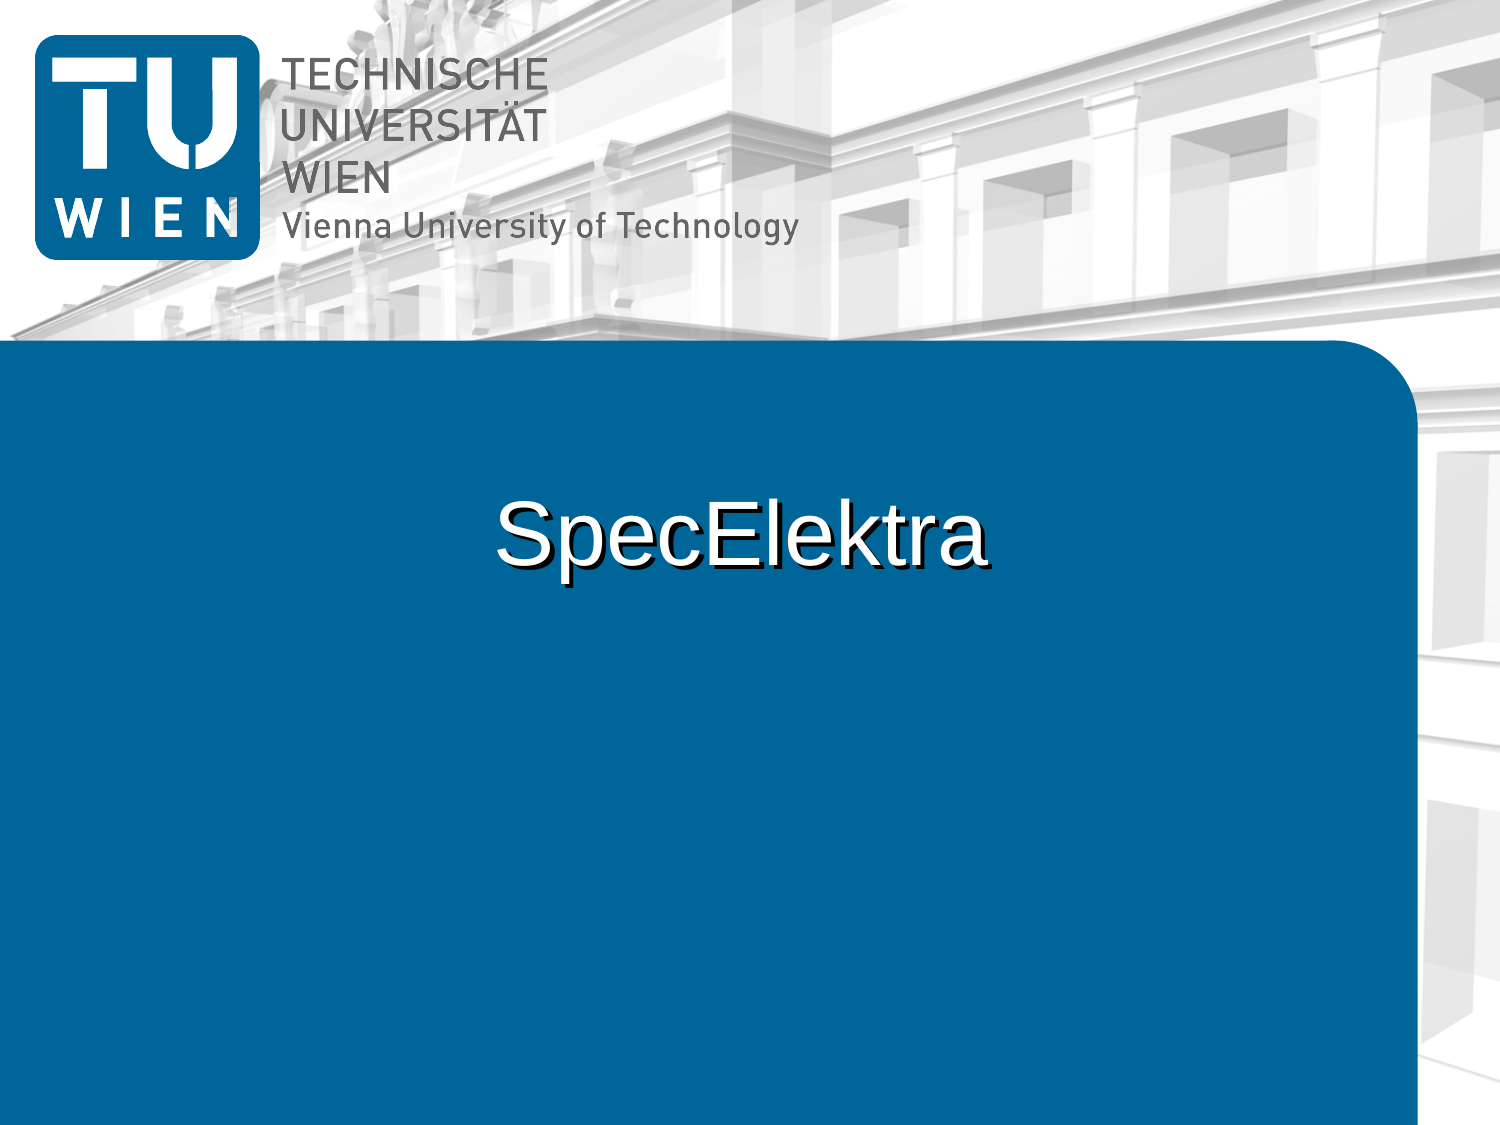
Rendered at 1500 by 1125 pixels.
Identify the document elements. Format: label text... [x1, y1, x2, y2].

title SpecElektra [493, 473, 1052, 759]
picture [0, 0, 1500, 1125]
